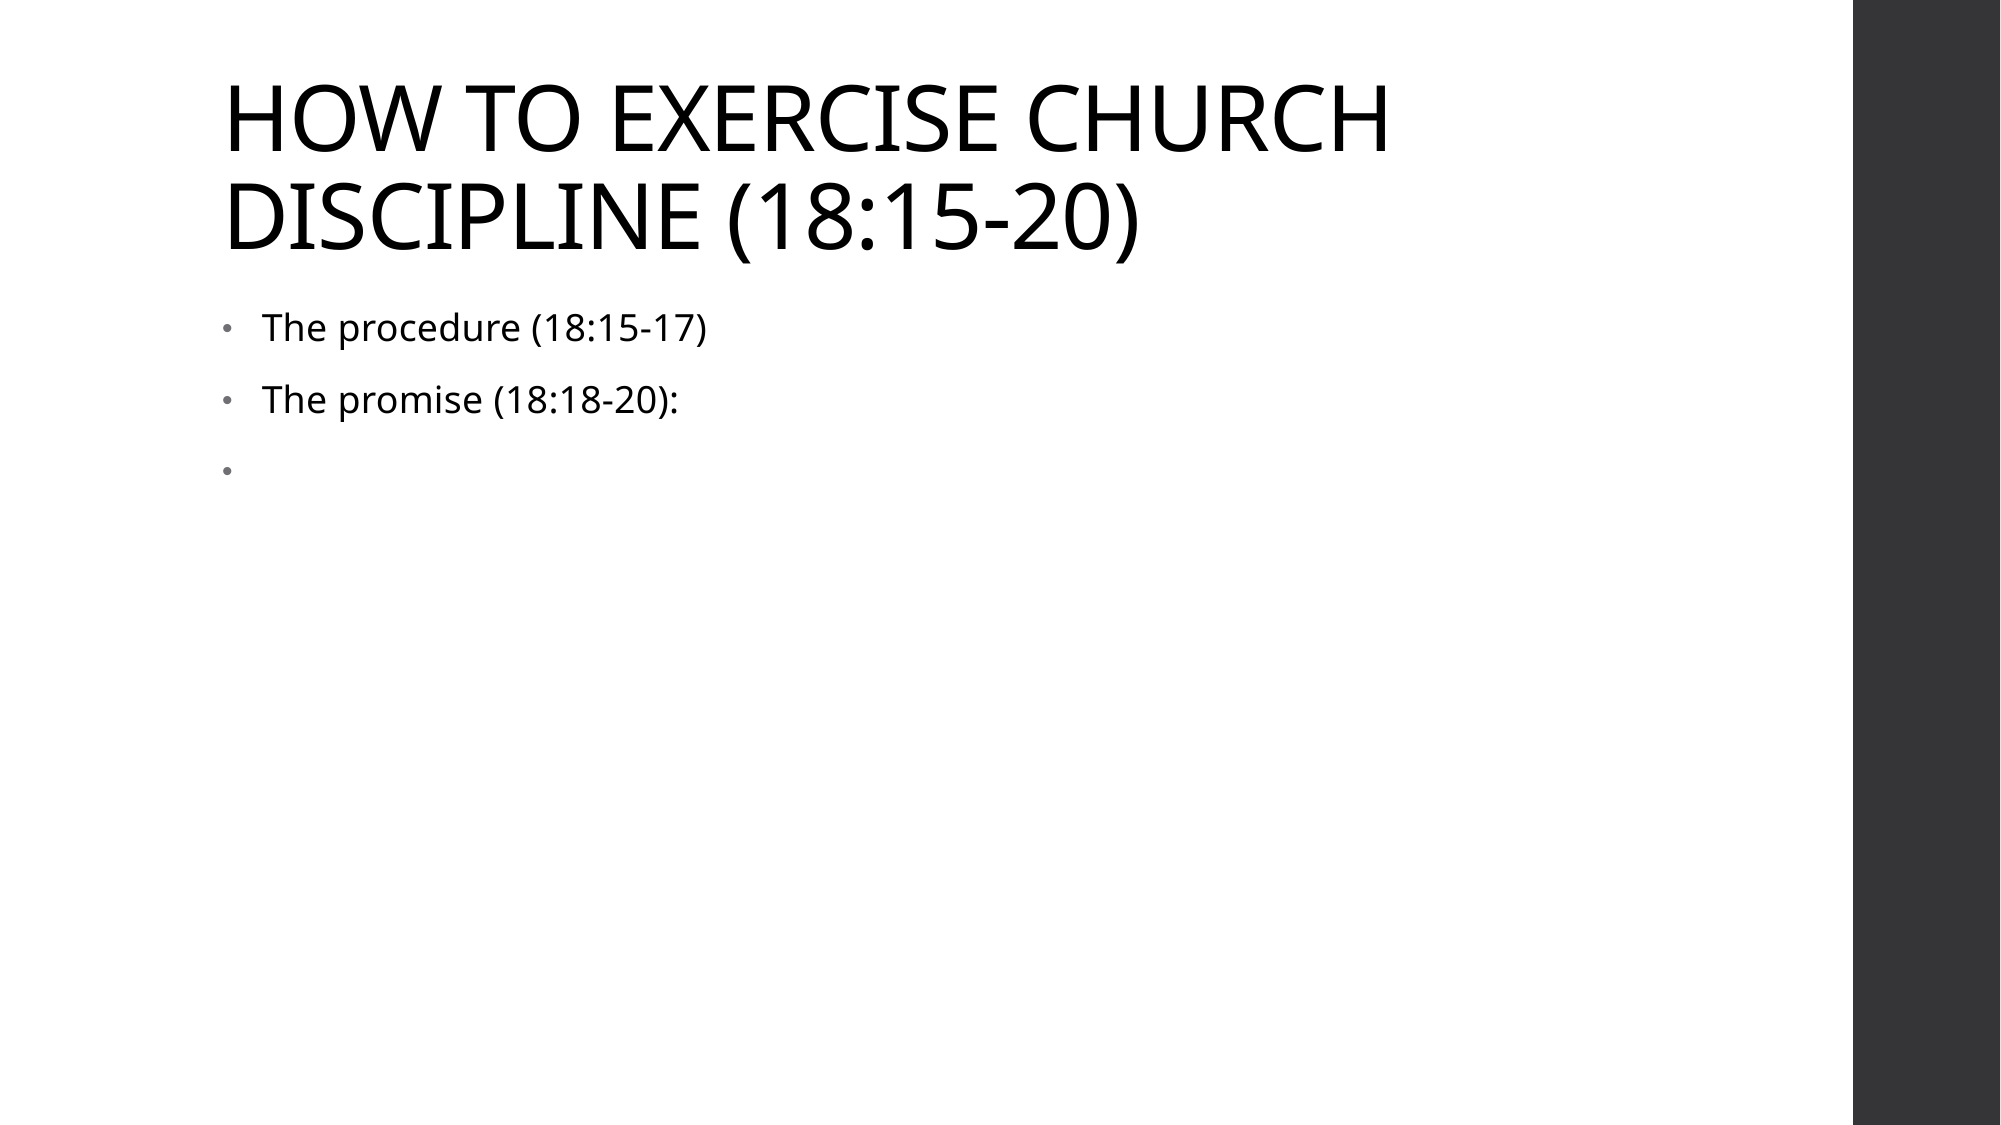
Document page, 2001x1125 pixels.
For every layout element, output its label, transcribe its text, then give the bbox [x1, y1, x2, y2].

list The procedure (18:15-17) The promise (18:18-20): [206, 299, 1617, 1014]
title HOW TO EXERCISE CHURCH DISCIPLINE (18:15-20) [206, 60, 1797, 278]
